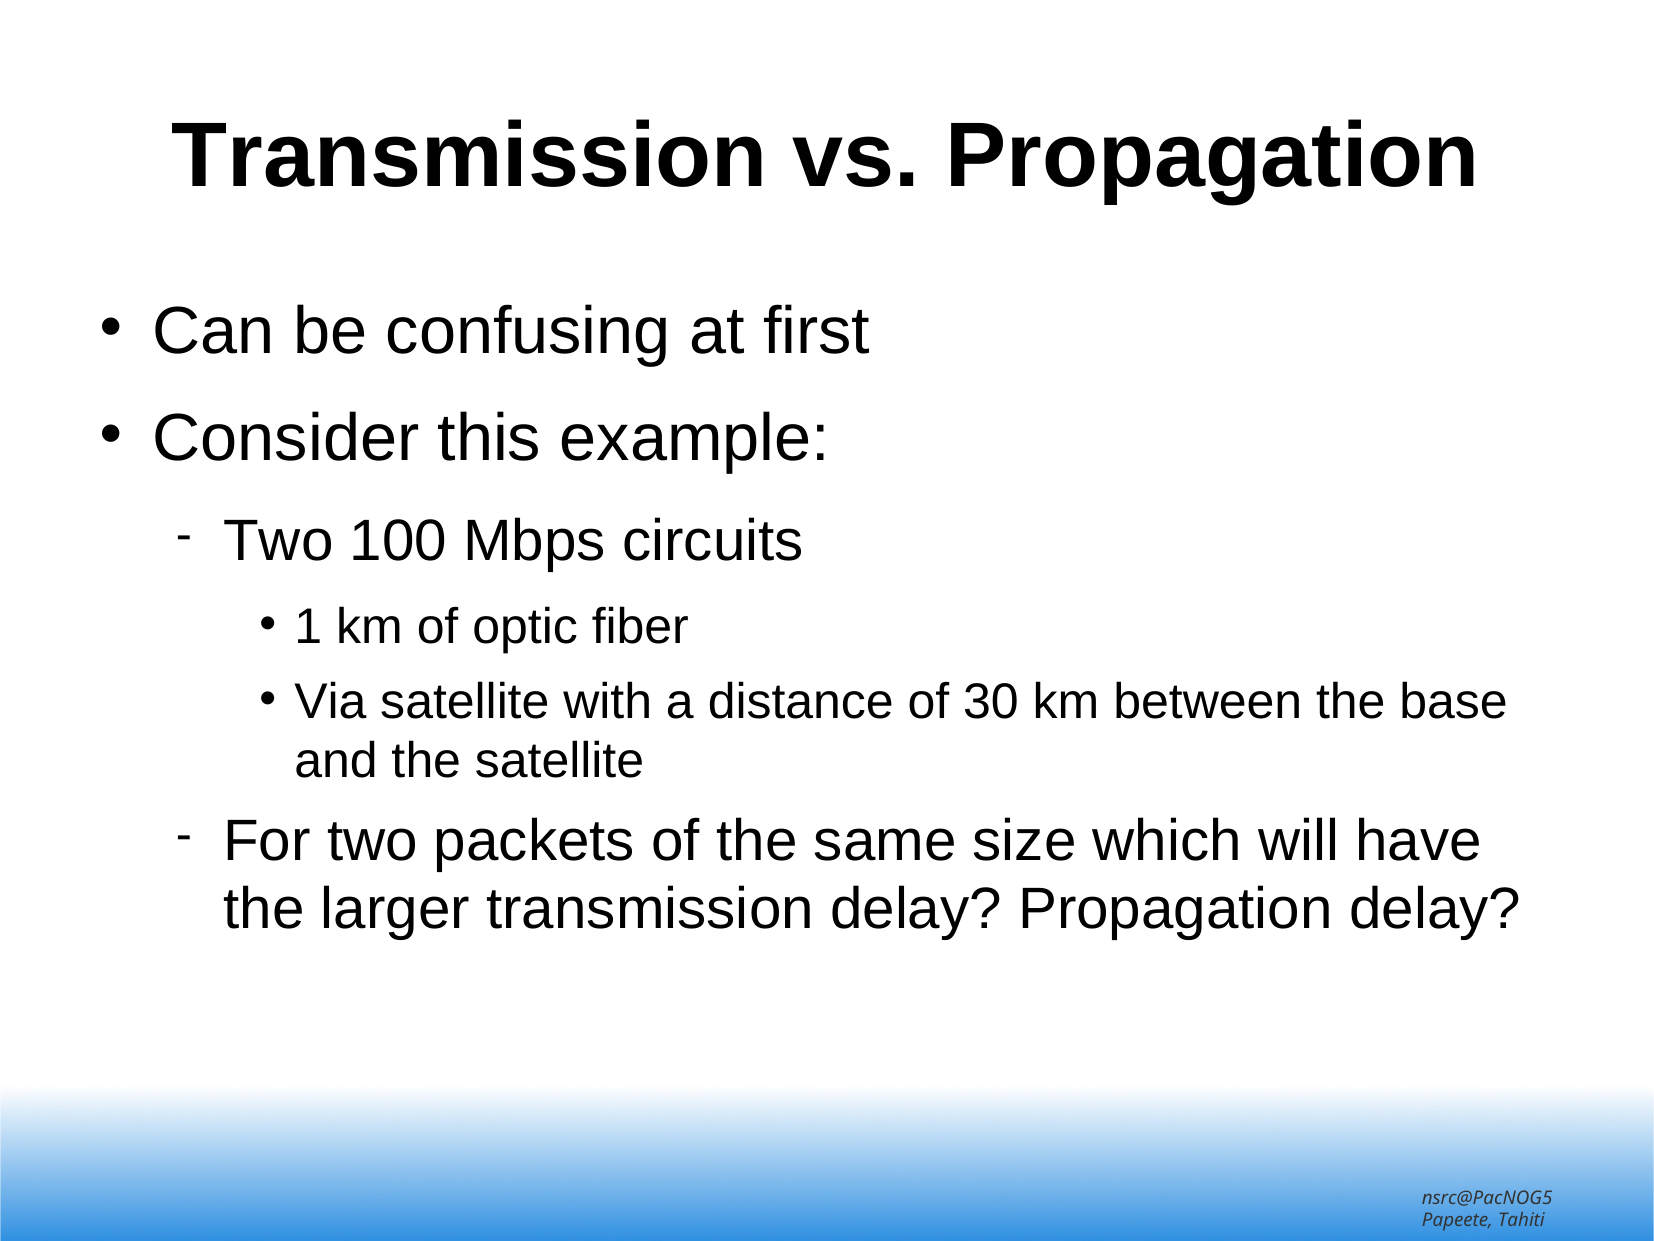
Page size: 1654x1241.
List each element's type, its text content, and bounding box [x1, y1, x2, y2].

list Can be confusing at first Consider this example: Two 100 Mbps circuits 1 km of optic fiber Via satellite with a distance of 30 km between the base and the satellite For two packets of the same size which will have the larger transmission delay? Propagation delay? [82, 290, 1571, 1109]
picture [0, 1083, 1654, 1241]
title Transmission vs. Propagation [82, 38, 1571, 268]
